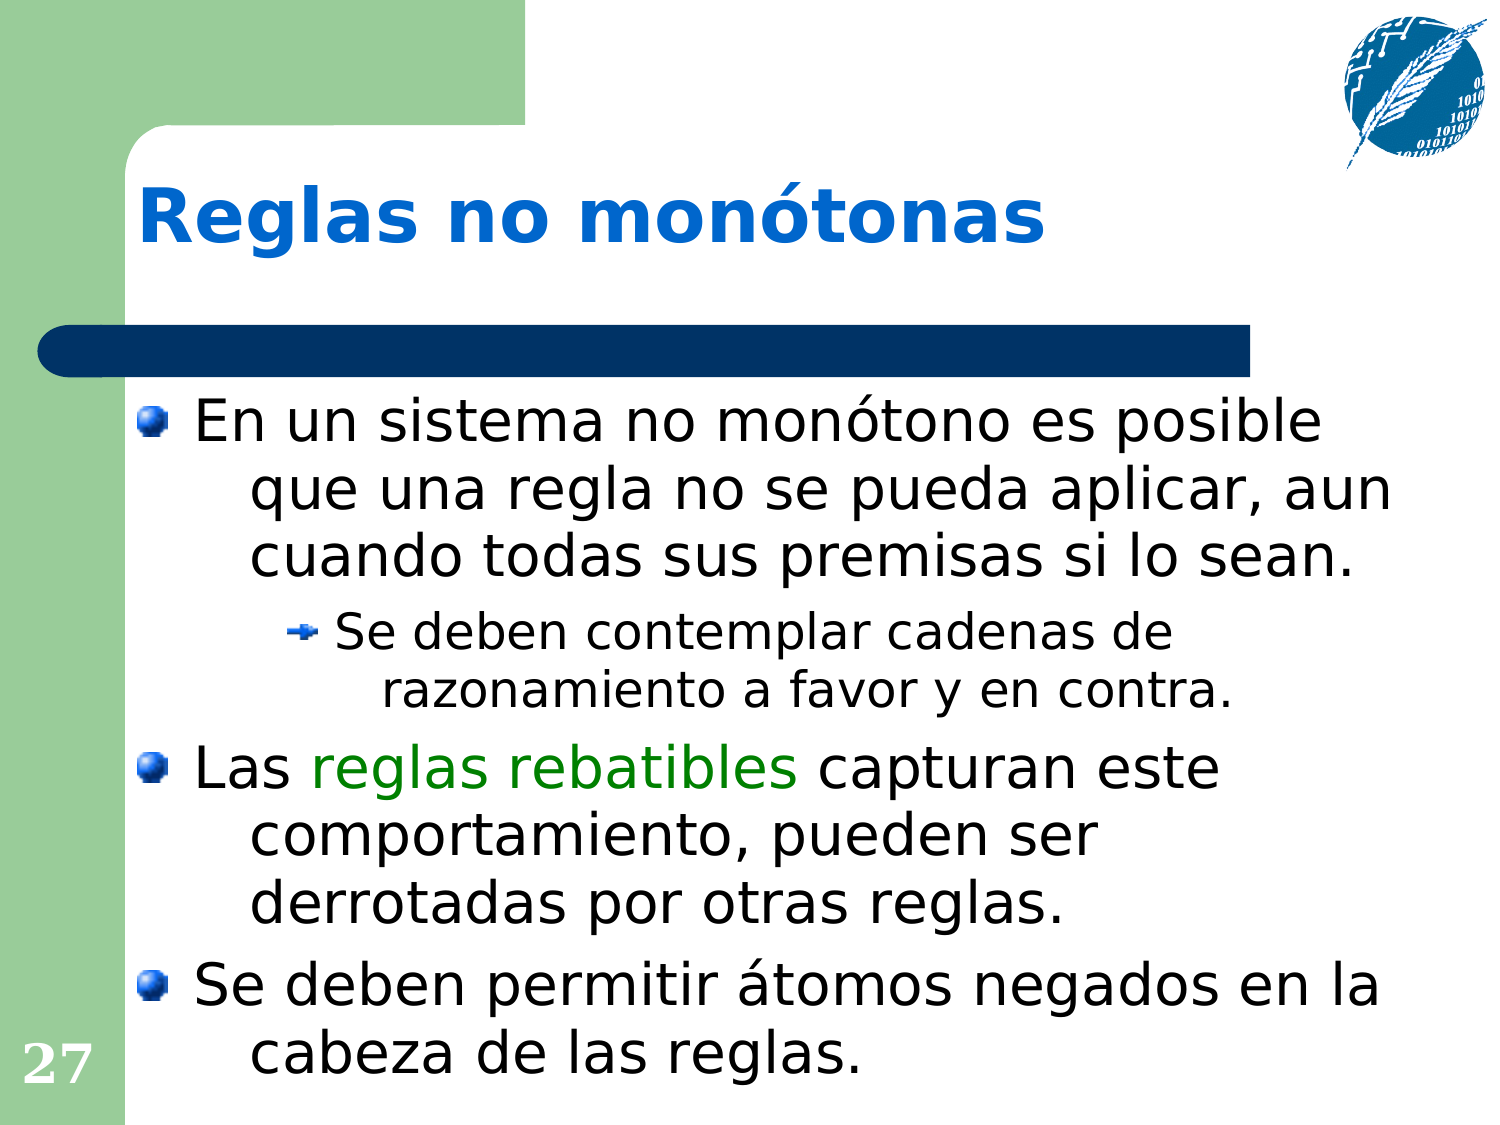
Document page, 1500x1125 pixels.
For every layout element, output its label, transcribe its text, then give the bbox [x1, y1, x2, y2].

picture [1433, 139, 1440, 147]
picture [1416, 140, 1425, 149]
picture [1341, 15, 1487, 172]
title Reglas no monótonas [136, 136, 1414, 301]
picture [1427, 138, 1431, 148]
list En un sistema no monótono es posible que una regla no se pueda aplicar, aun cuando todas sus premisas si lo sean. Se deben contemplar cadenas de razonamiento a favor y en contra. Las reglas rebatibles capturan este comportamiento, pueden ser derrotadas por otras reglas. Se deben permitir átomos negados en la cabeza de las reglas. [137, 387, 1400, 1088]
picture [1436, 127, 1450, 136]
